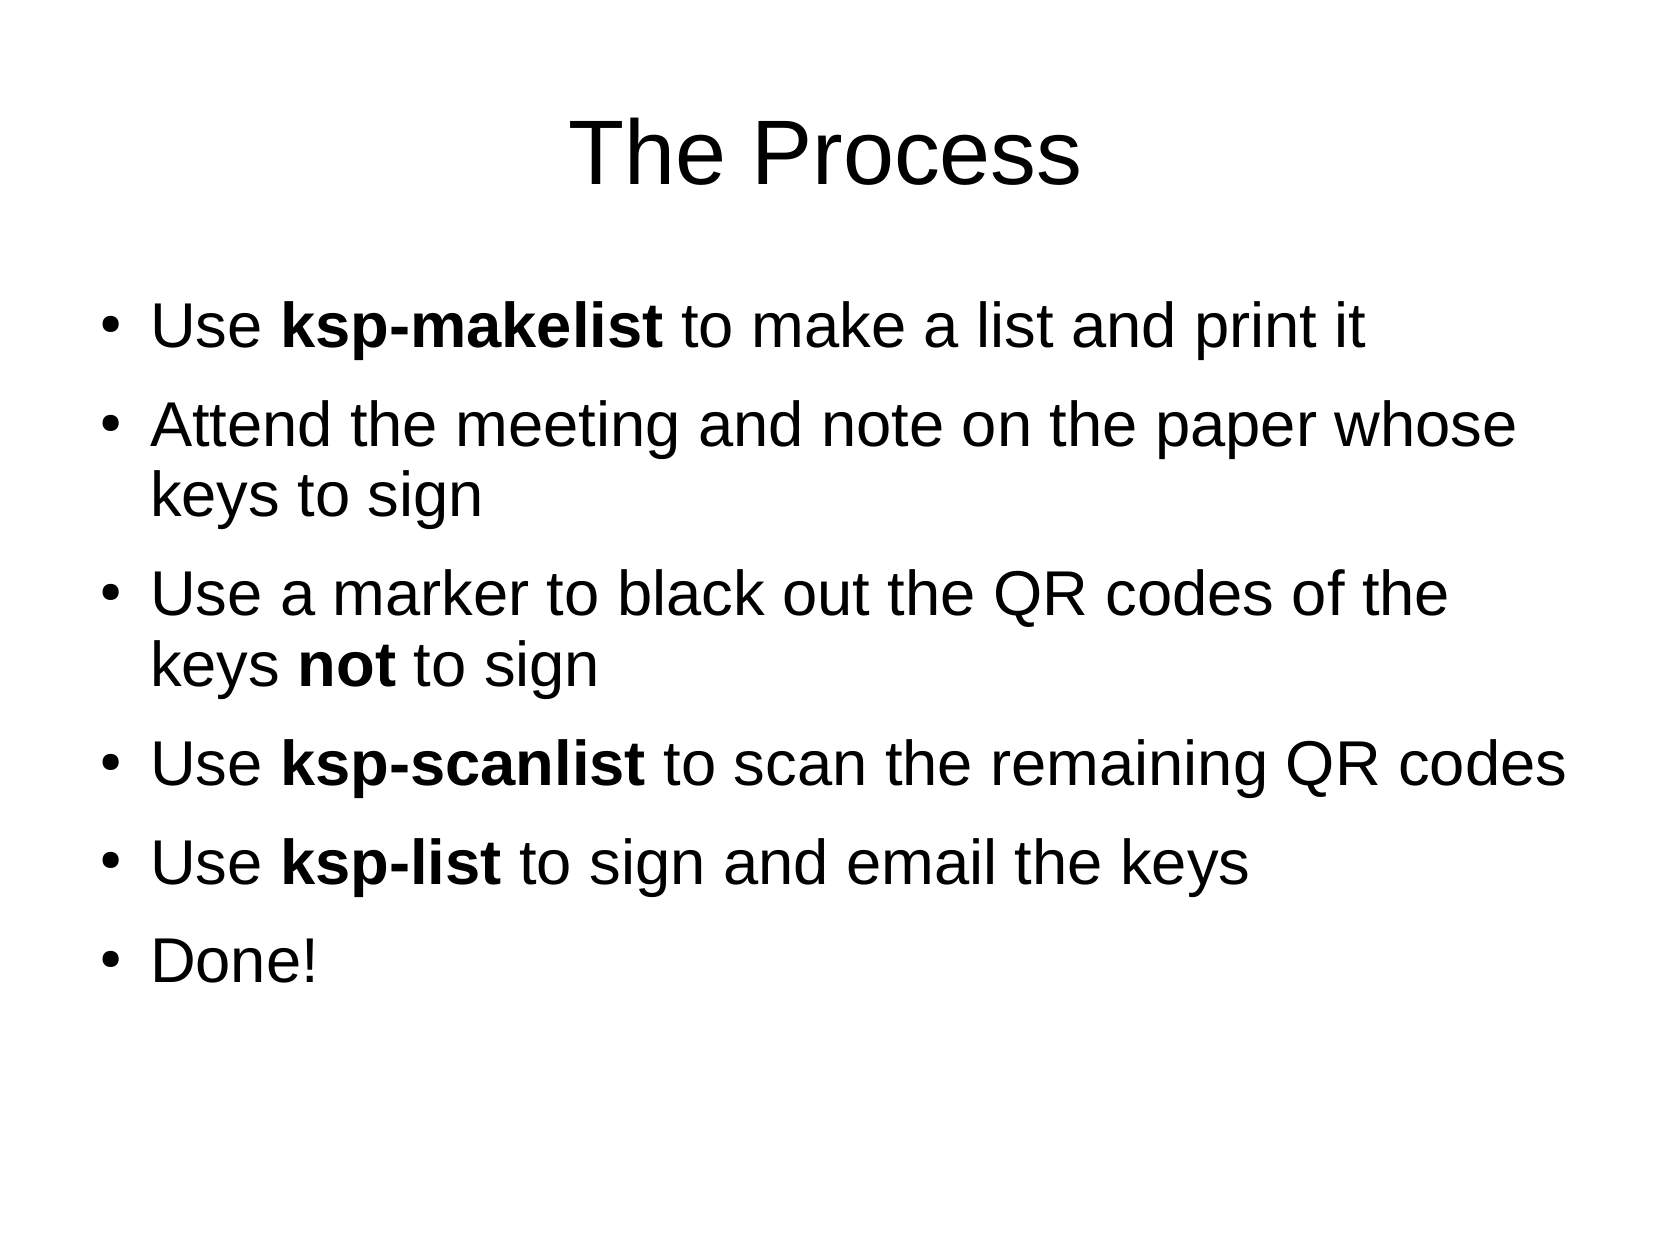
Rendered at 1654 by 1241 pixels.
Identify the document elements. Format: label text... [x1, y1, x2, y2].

title The Process [82, 49, 1571, 257]
list Use ksp-makelist to make a list and print it Attend the meeting and note on the paper whose keys to sign Use a marker to black out the QR codes of the keys not to sign Use ksp-scanlist to scan the remaining QR codes Use ksp-list to sign and email the keys Done! [82, 290, 1571, 1010]
